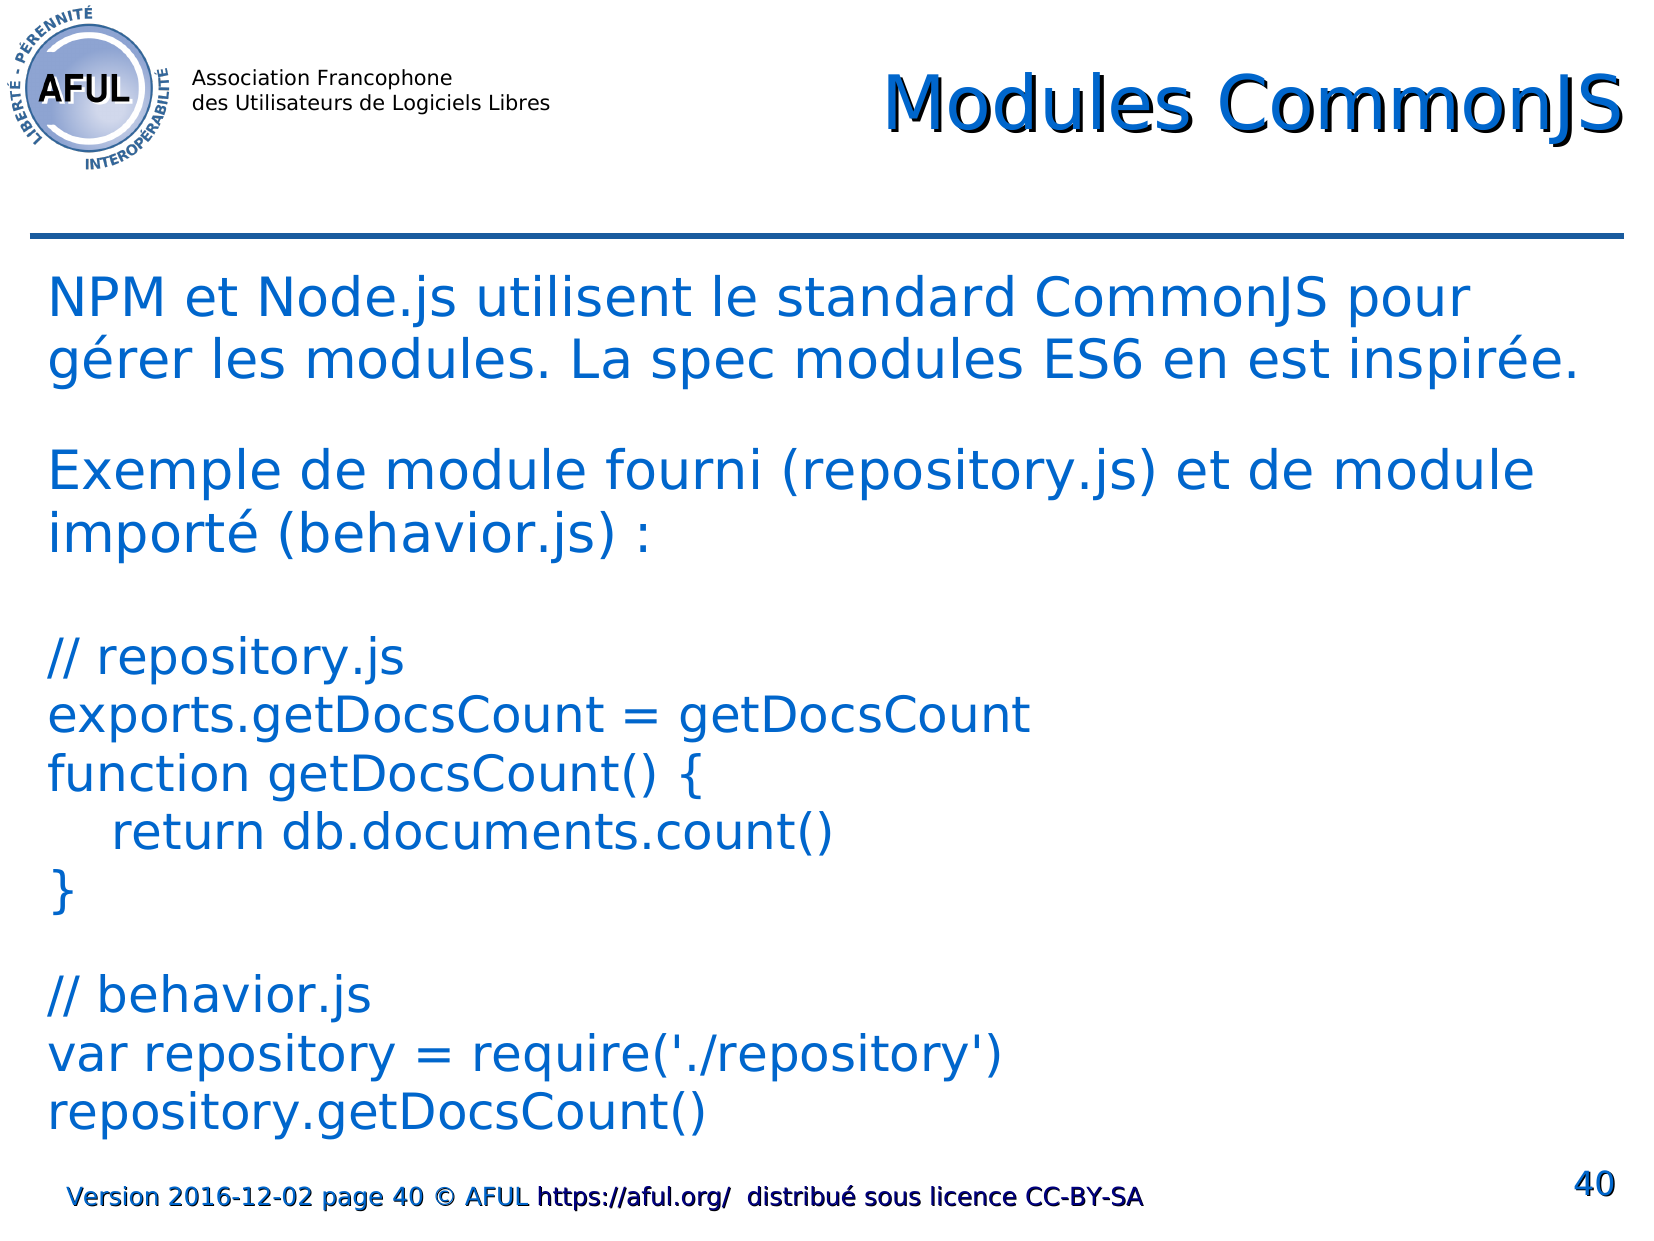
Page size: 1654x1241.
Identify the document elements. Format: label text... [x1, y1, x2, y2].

picture [0, 0, 178, 178]
list NPM et Node.js utilisent le standard CommonJS pour gérer les modules. La spec modules ES6 en est inspirée. Exemple de module fourni (repository.js) et de module importé (behavior.js) : // repository.js exports.getDocsCount = getDocsCount function getDocsCount() { return db.documents.count() } // behavior.js var repository = require('./repository') repository.getDocsCount() [47, 265, 1595, 1211]
title Modules CommonJS [501, 0, 1625, 207]
